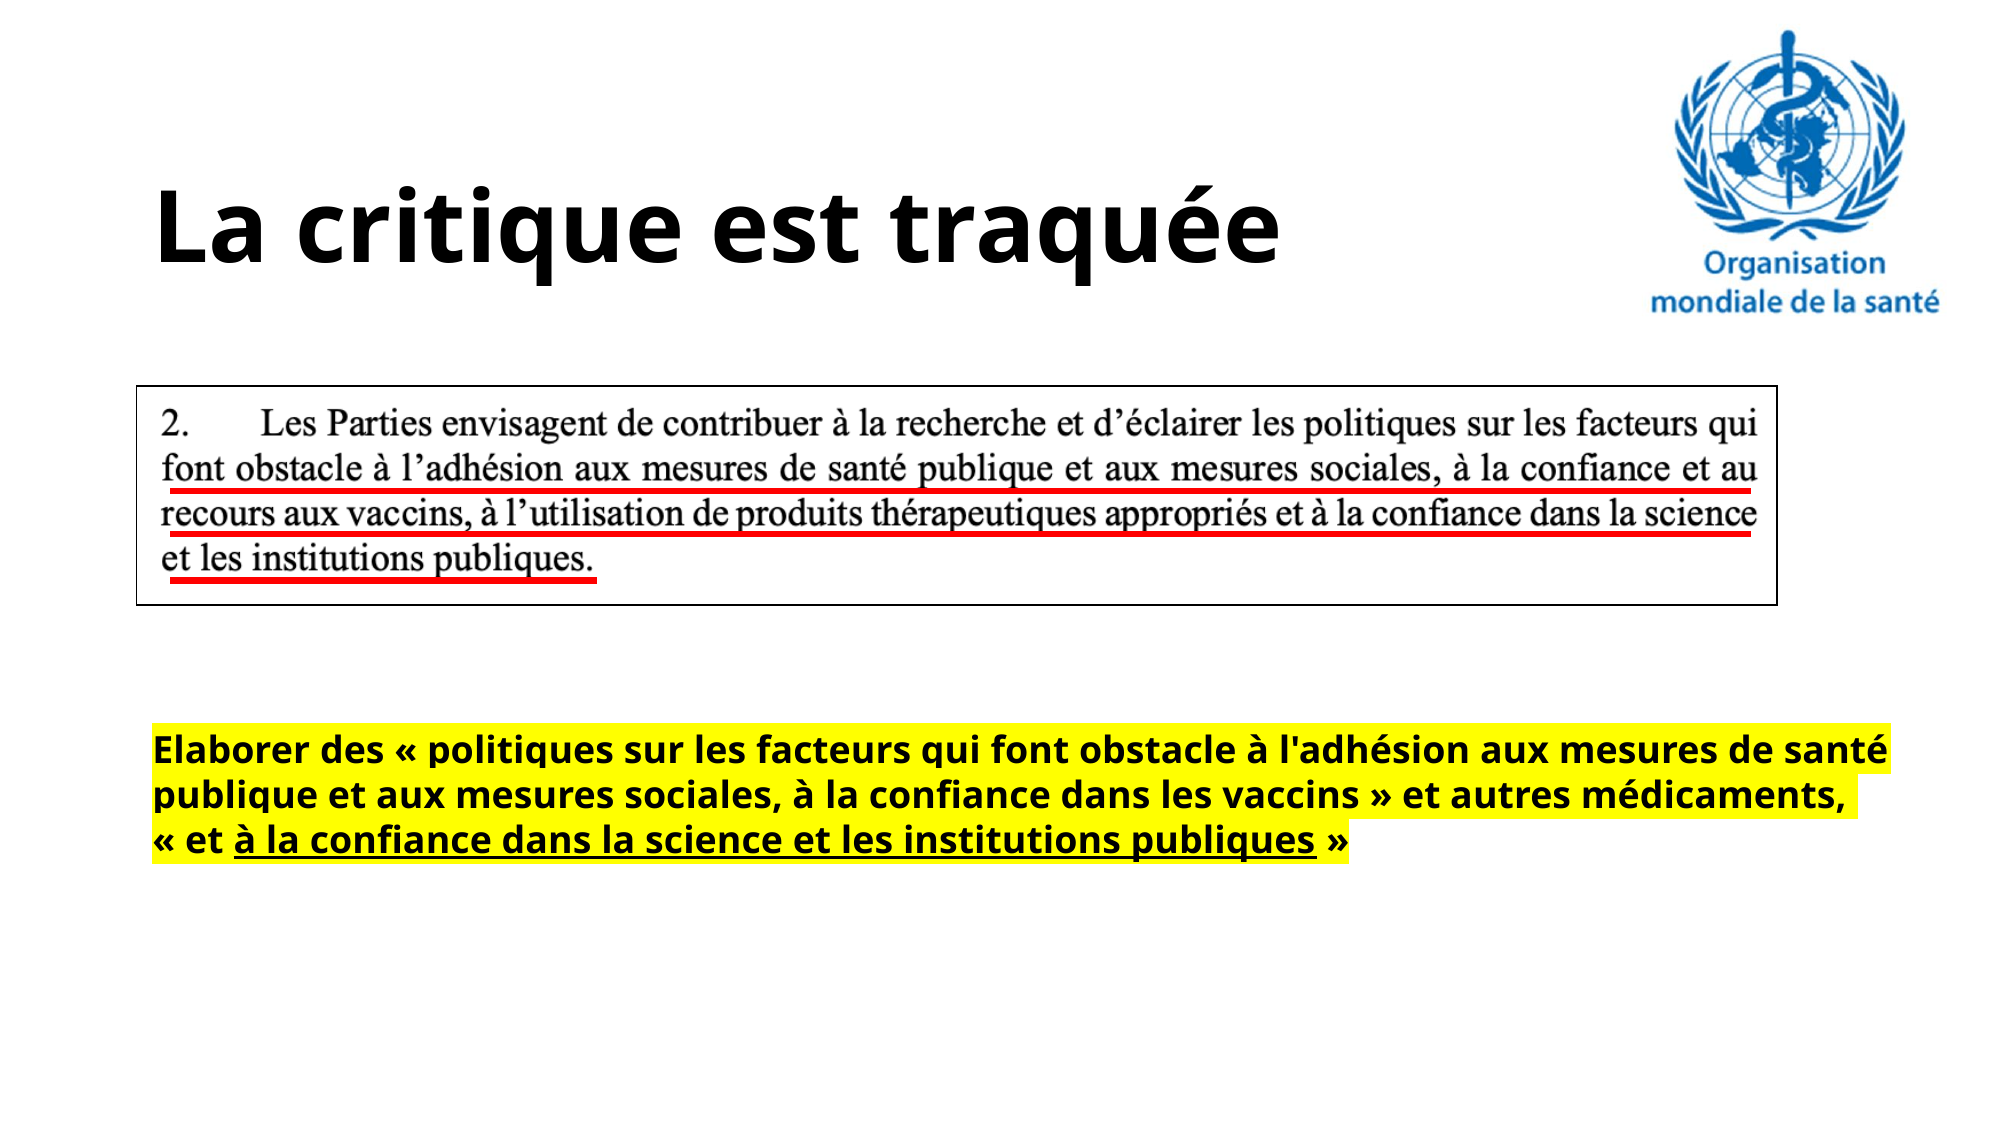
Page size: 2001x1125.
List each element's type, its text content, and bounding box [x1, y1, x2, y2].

picture [1617, 0, 1978, 360]
text_box Elaborer des « politiques sur les facteurs qui font obstacle à l'adhésion aux mesures de santé publique et aux mesures sociales, à la confiance dans les vaccins » et autres médicaments, « et à la confiance dans la science et les institutions publiques » [137, 718, 1927, 870]
picture [137, 386, 1777, 605]
title La critique est traquée [137, 121, 1617, 339]
